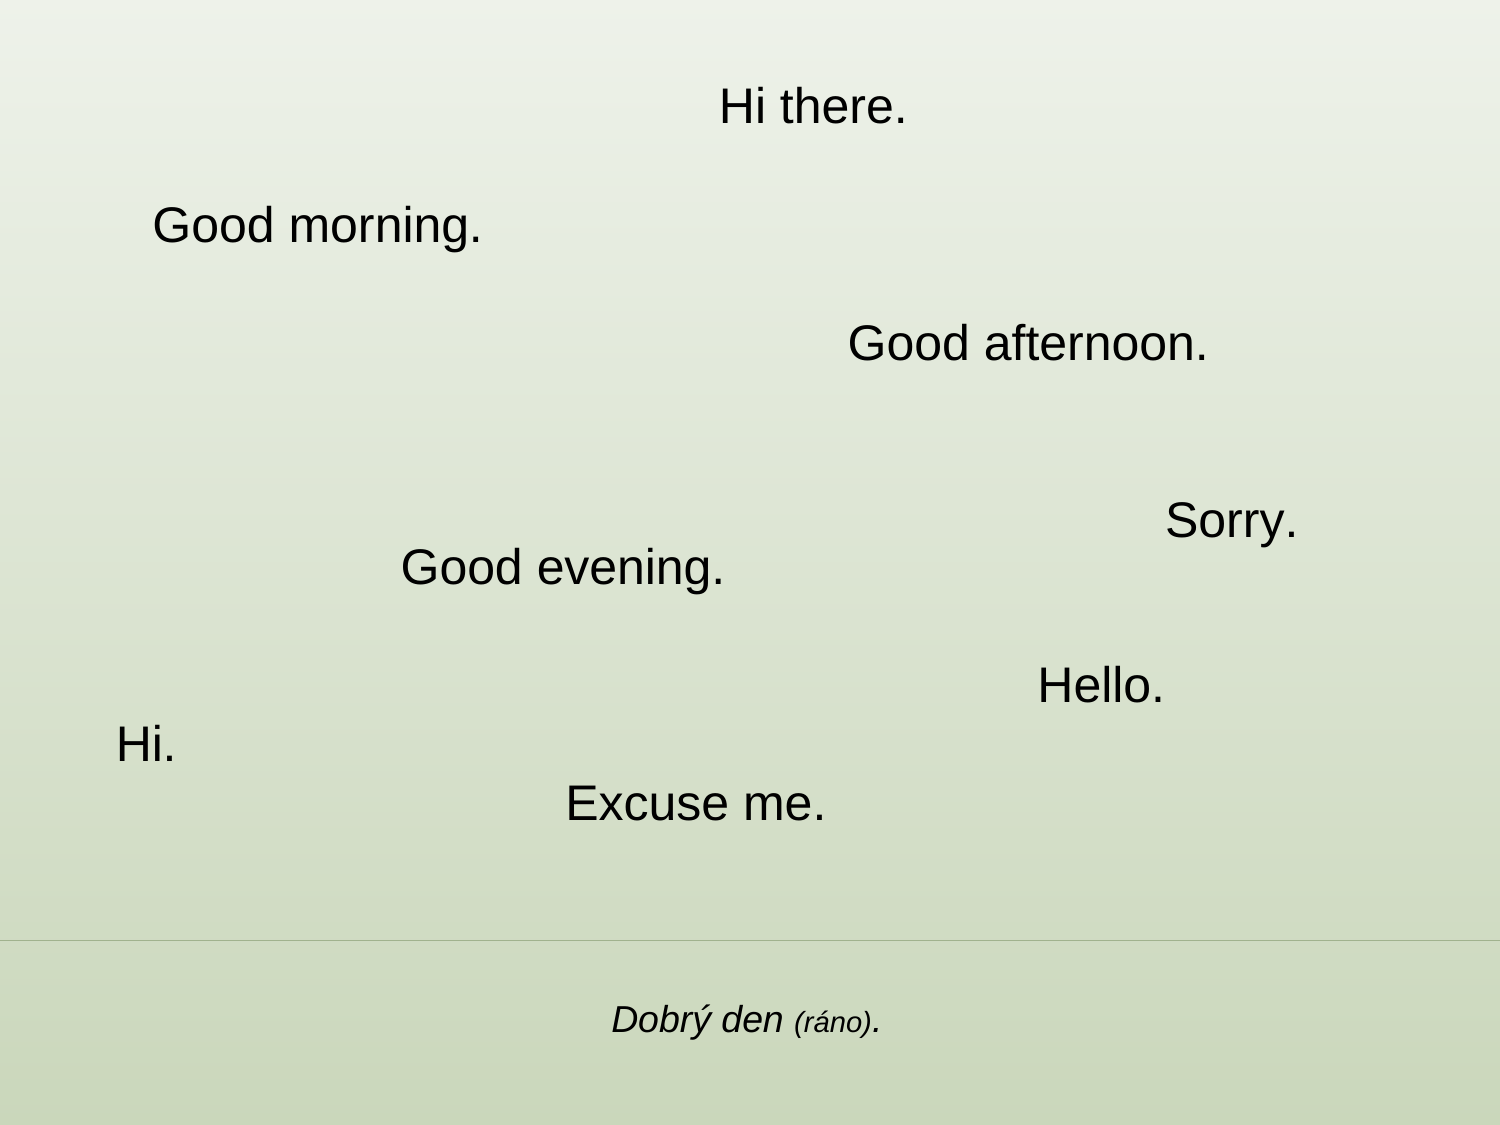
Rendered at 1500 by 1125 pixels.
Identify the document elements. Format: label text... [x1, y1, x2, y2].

text_box Hello. [1022, 645, 1180, 721]
text_box Excuse me. [550, 763, 842, 839]
text_box Sorry. [1150, 479, 1314, 556]
text_box Good morning. [137, 184, 499, 261]
text_box Hi there. [704, 66, 923, 142]
text_box Good afternoon. [833, 302, 1225, 379]
text_box Hi. [100, 704, 192, 780]
text_box Good evening. [385, 527, 741, 603]
text_box Dobrý den (ráno). [596, 987, 898, 1049]
